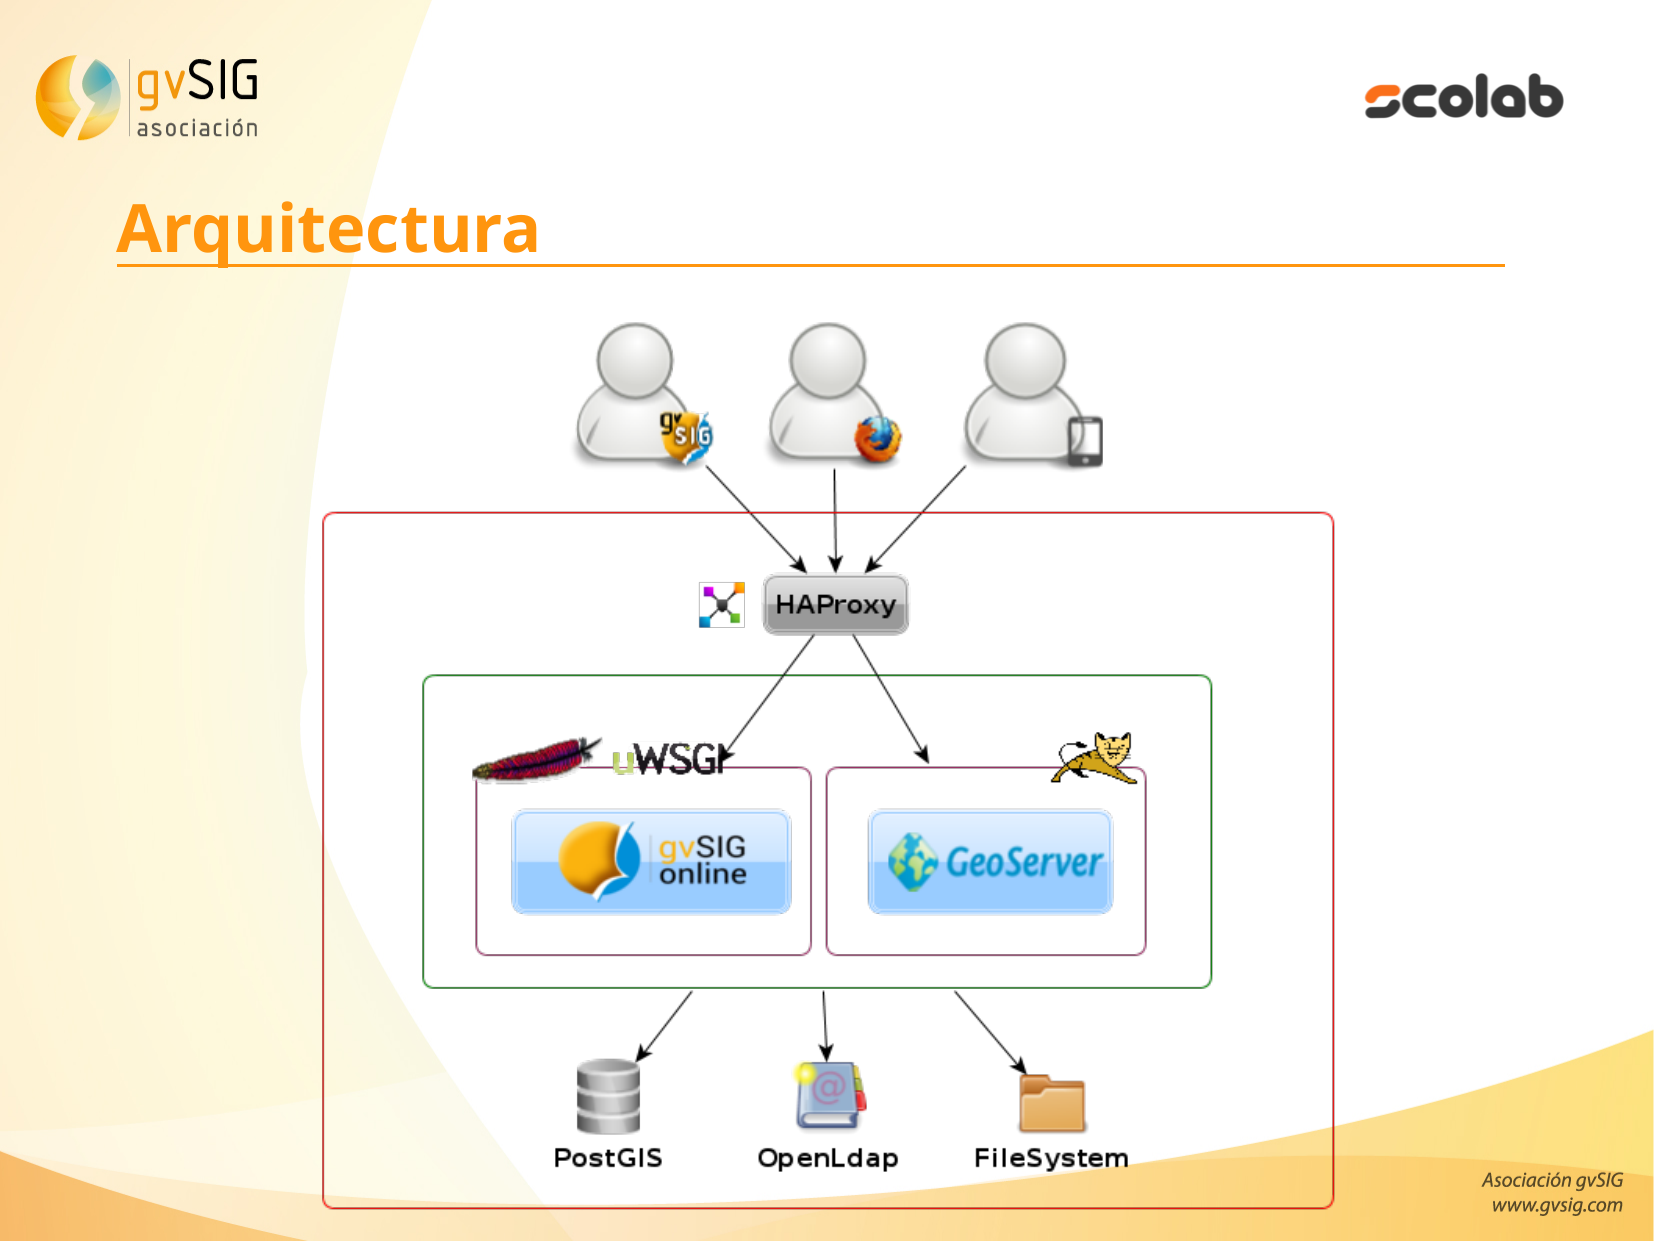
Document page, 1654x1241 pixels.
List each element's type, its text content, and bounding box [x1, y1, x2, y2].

picture [0, 0, 1654, 1241]
title Arquitectura [116, 177, 1605, 276]
